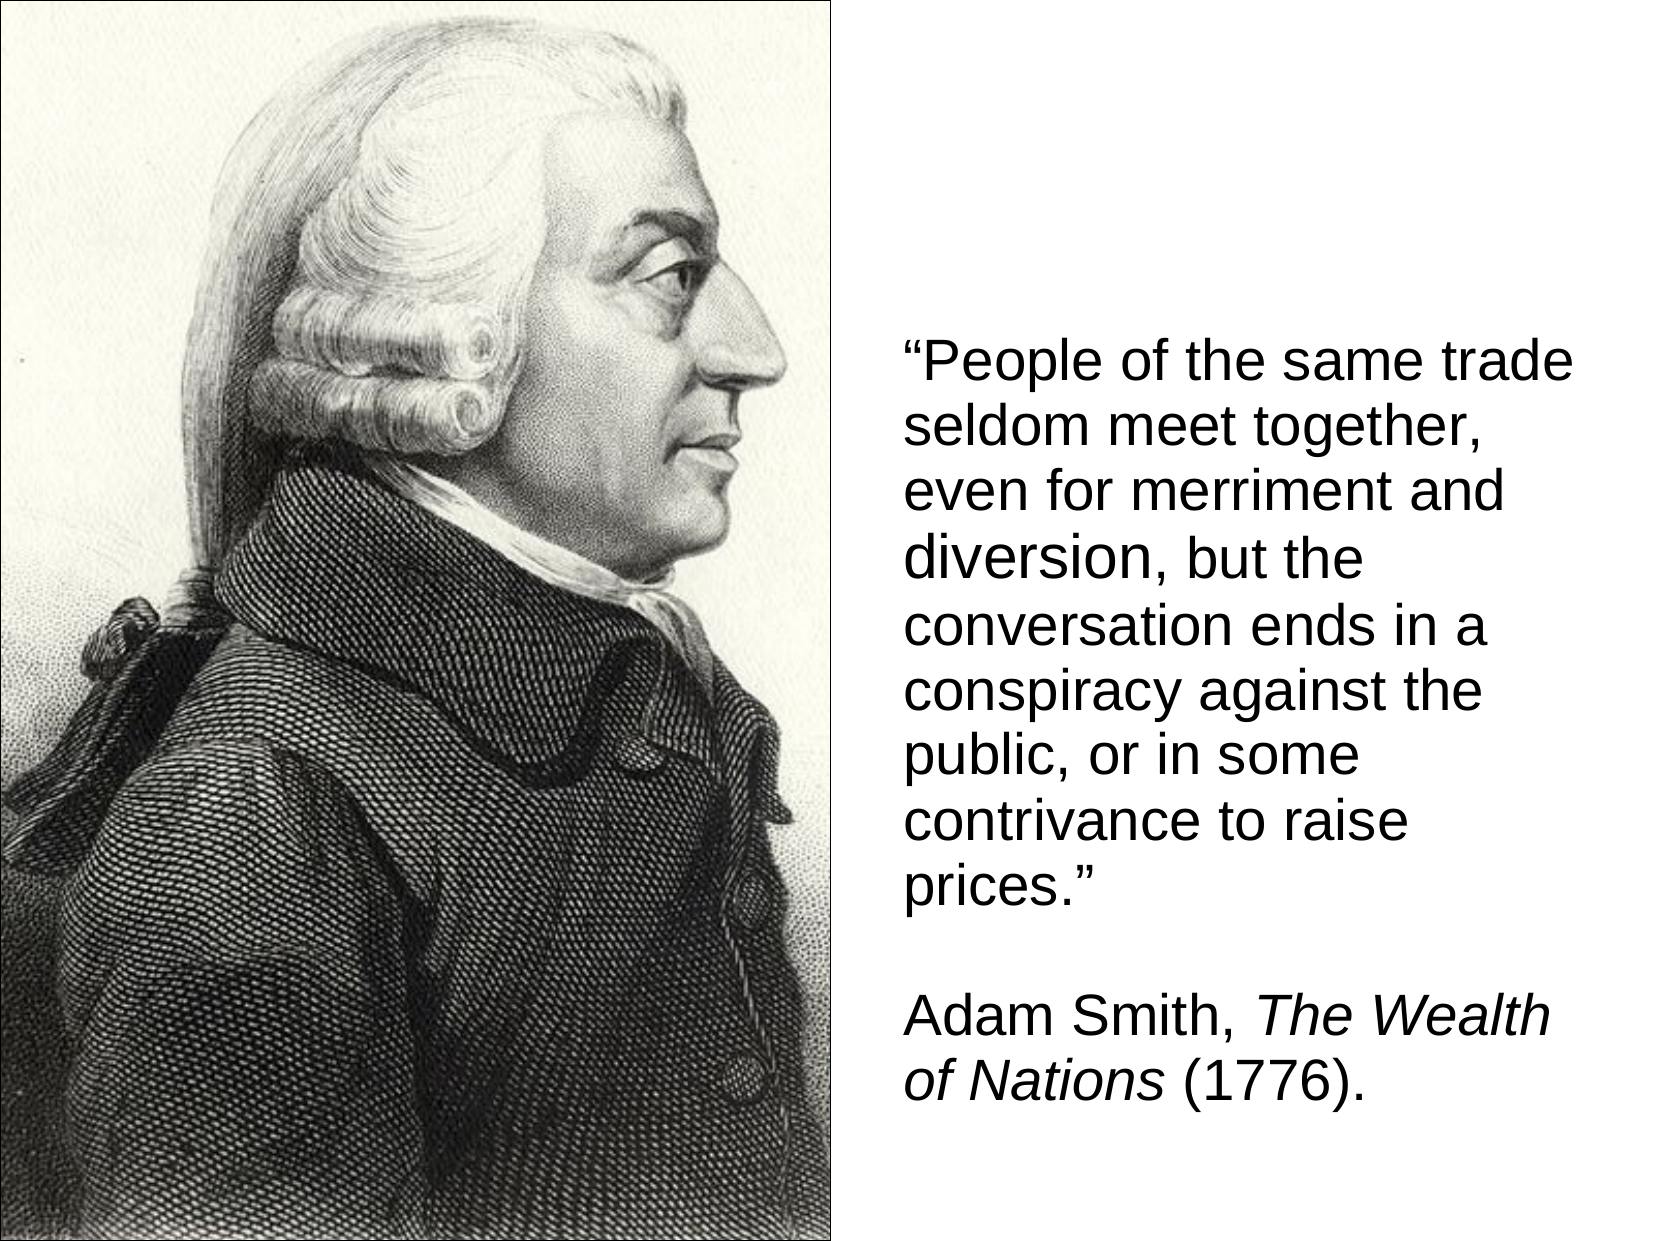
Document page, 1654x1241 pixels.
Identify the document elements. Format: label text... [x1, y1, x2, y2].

picture [0, 0, 831, 1241]
text_box “People of the same trade seldom meet together, even for merriment and diversion, but the conversation ends in a conspiracy against the public, or in some contrivance to raise prices.” Adam Smith, The Wealth of Nations (1776). [903, 327, 1609, 1058]
